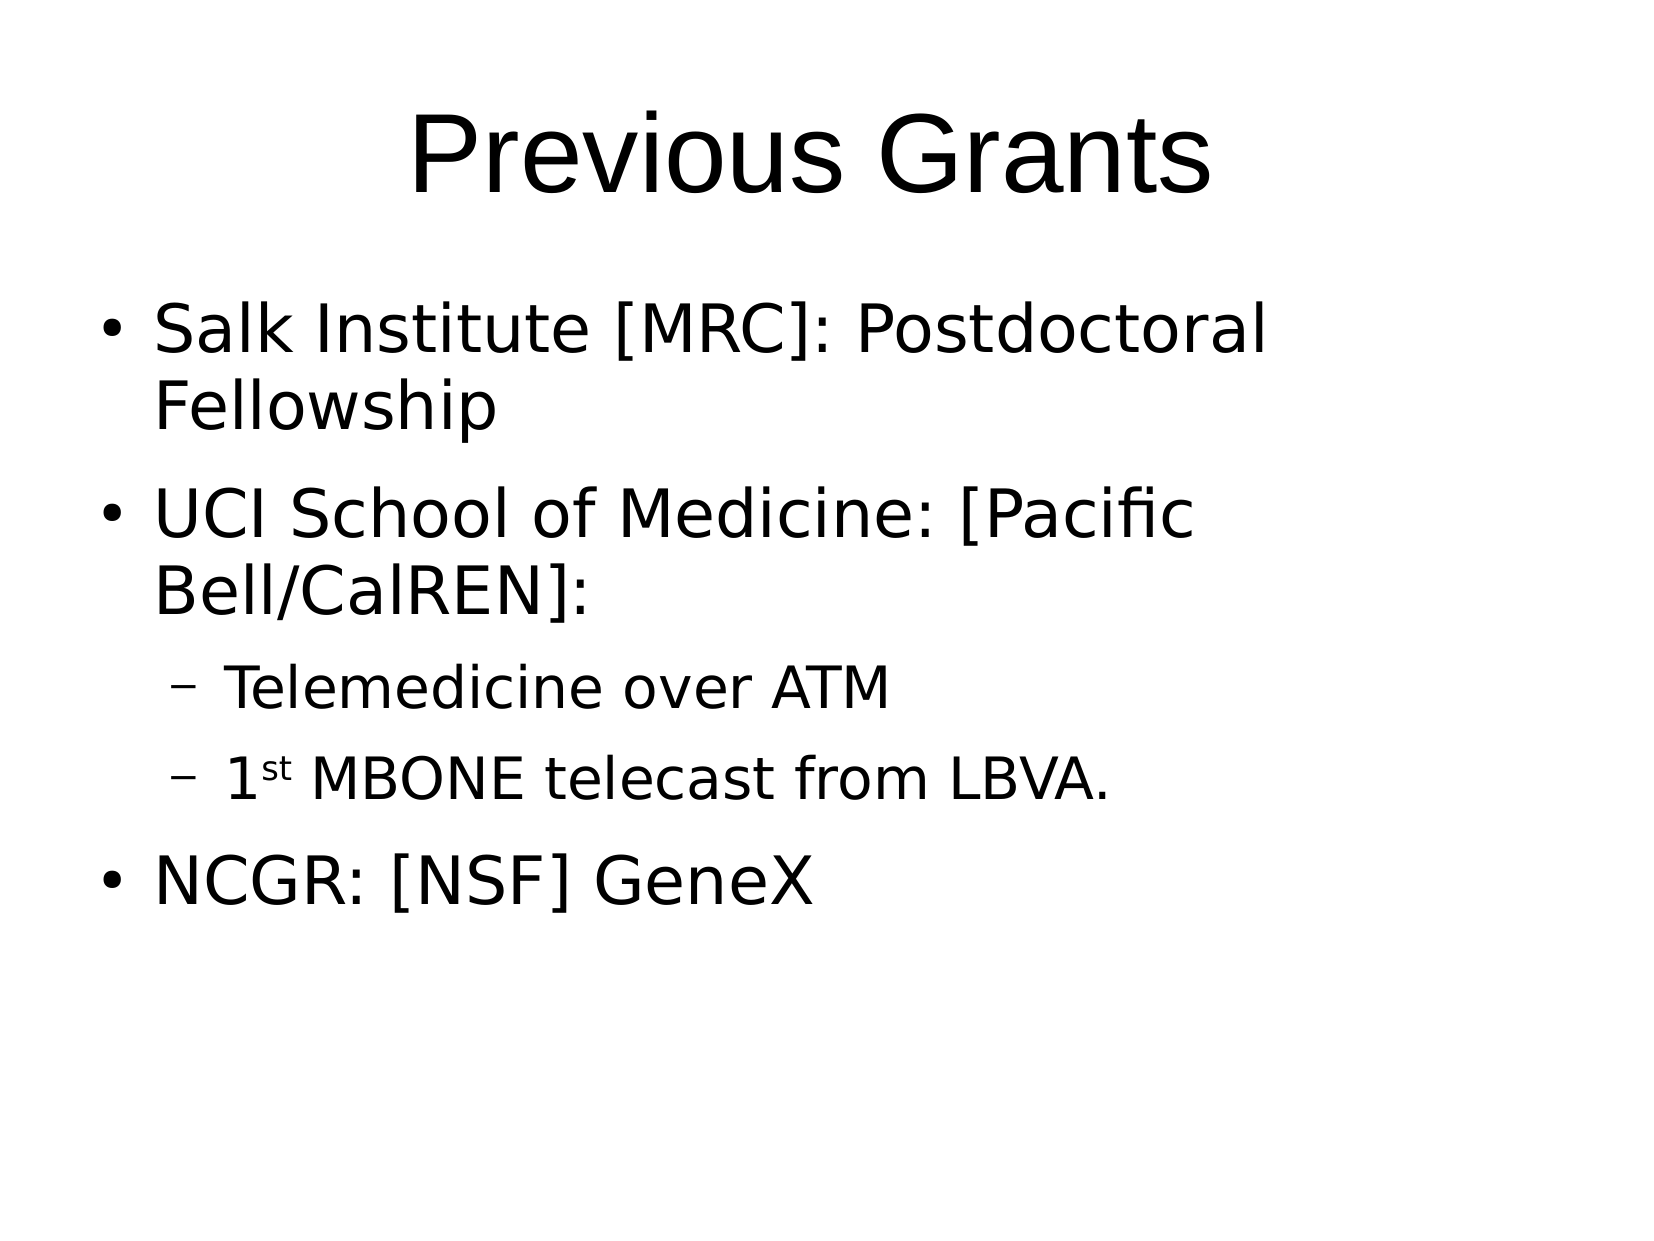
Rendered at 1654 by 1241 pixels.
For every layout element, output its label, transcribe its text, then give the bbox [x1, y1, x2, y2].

title Previous Grants [82, 49, 1571, 257]
list Salk Institute [MRC]: Postdoctoral Fellowship UCI School of Medicine: [Pacific Bell/CalREN]: Telemedicine over ATM 1st MBONE telecast from LBVA. NCGR: [NSF] GeneX [82, 290, 1571, 1010]
